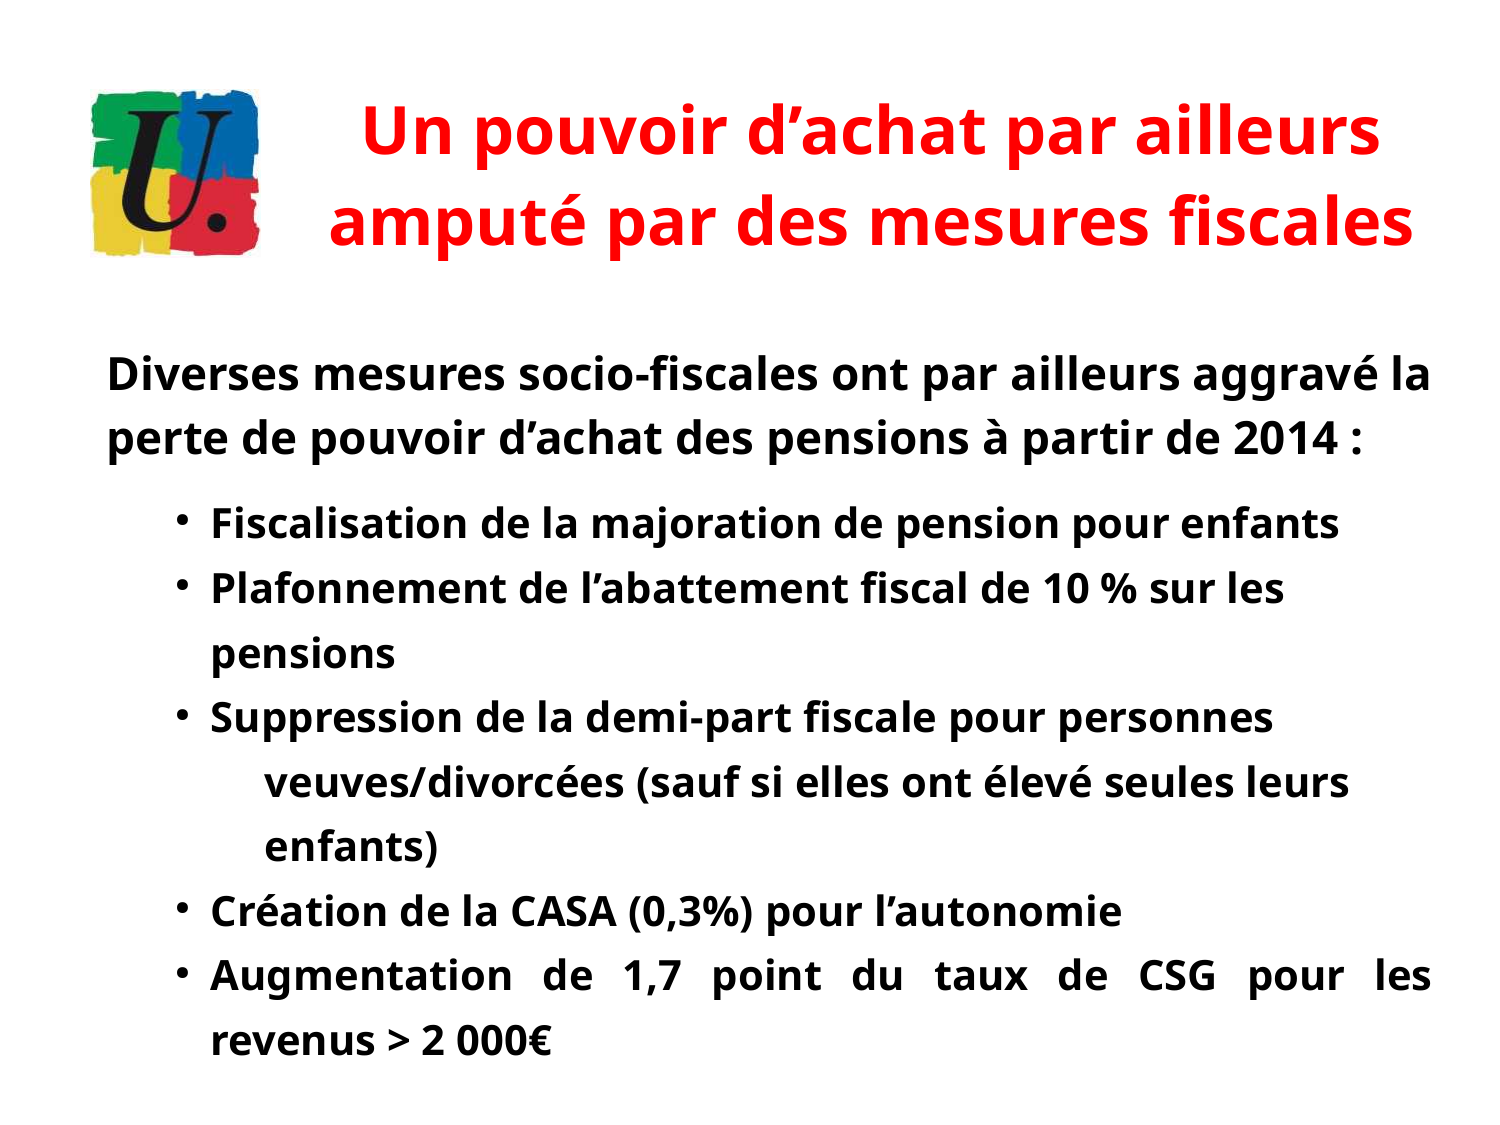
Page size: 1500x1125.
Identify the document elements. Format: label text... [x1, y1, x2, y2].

title Un pouvoir d’achat par ailleurs amputé par des mesures fiscales [283, 80, 1461, 269]
text_box Diverses mesures socio-fiscales ont par ailleurs aggravé la perte de pouvoir d’achat des pensions à partir de 2014 : Fiscalisation de la majoration de pension pour enfants Plafonnement de l’abattement fiscal de 10 % sur les pensions Suppression de la demi-part fiscale pour personnes veuves/divorcées (sauf si elles ont élevé seules leurs enfants) Création de la CASA (0,3%) pour l’autonomie Augmentation de 1,7 point du taux de CSG pour les revenus > 2 000€ [106, 335, 1446, 1006]
picture [90, 89, 261, 258]
